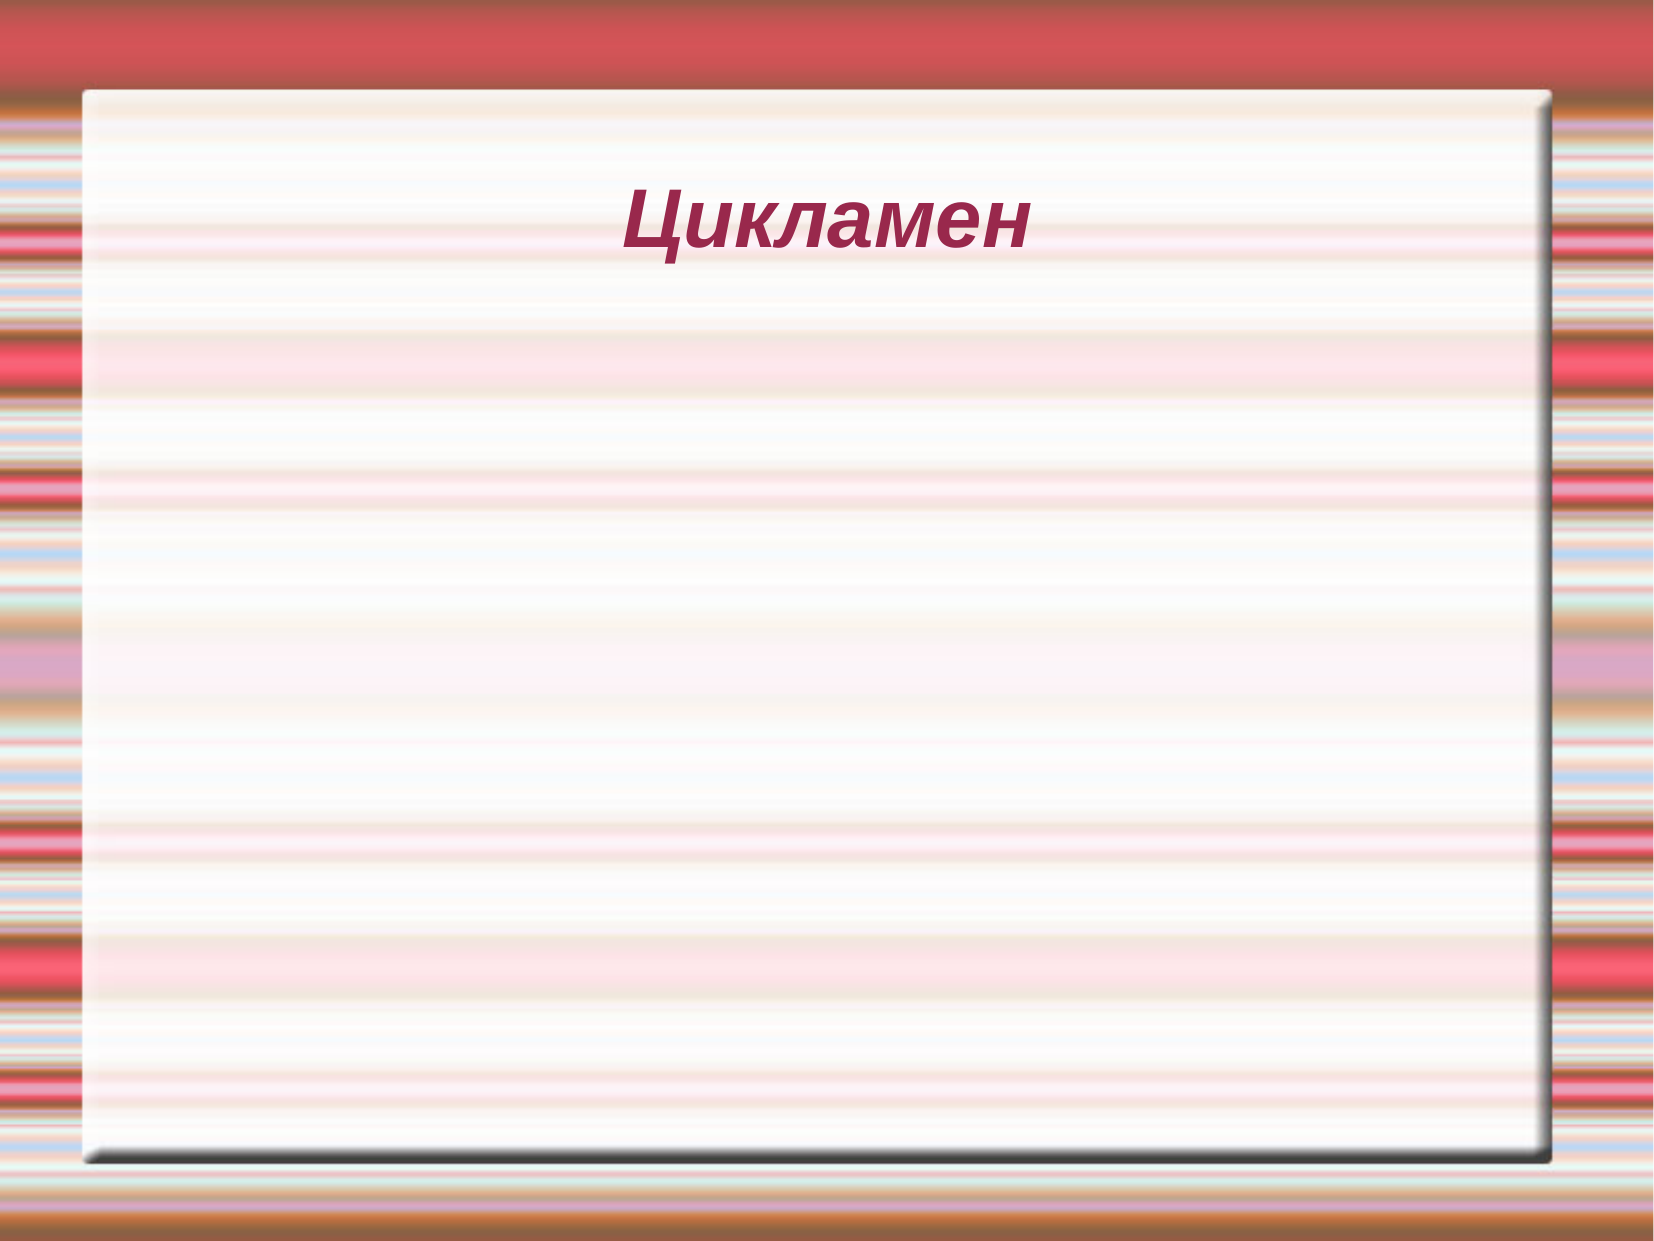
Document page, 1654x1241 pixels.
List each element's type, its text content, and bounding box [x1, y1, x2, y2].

title Цикламен [121, 122, 1534, 315]
chart [134, 350, 1516, 1132]
picture [0, 0, 1654, 1241]
